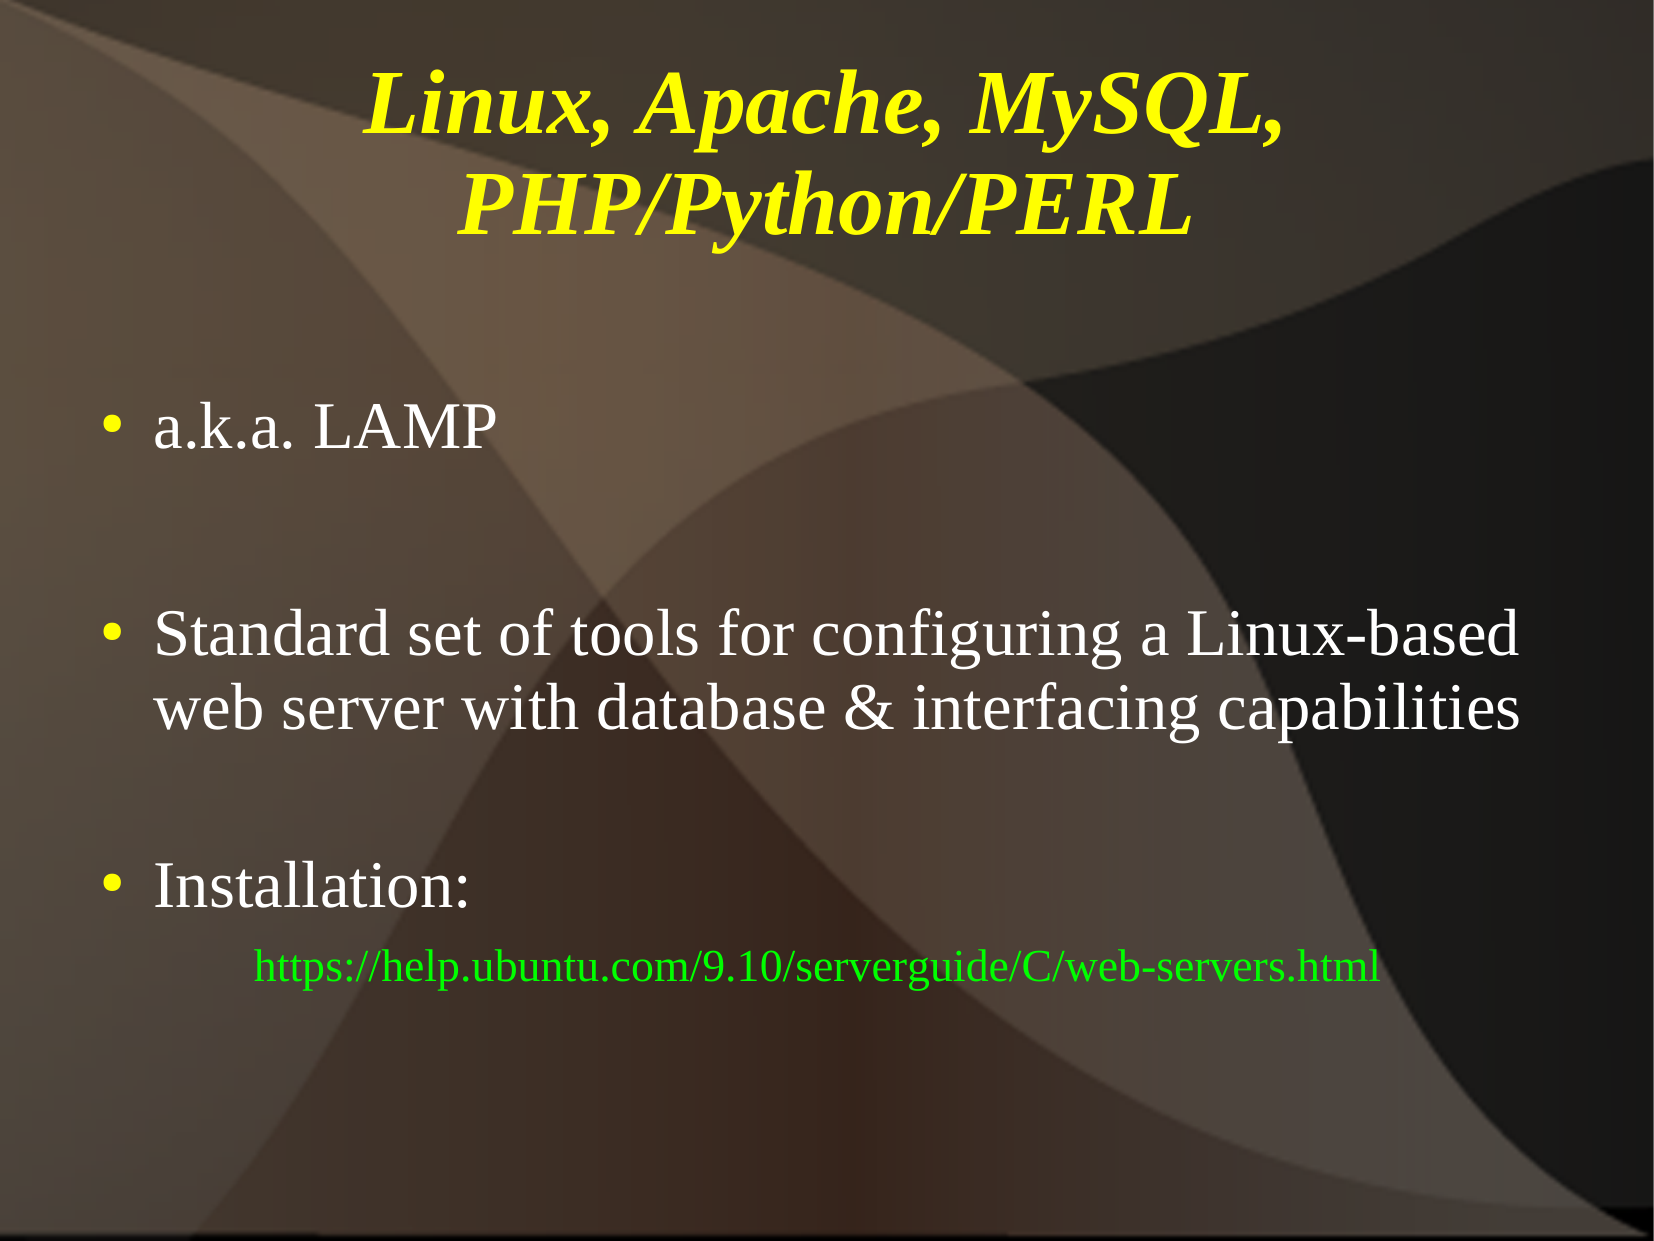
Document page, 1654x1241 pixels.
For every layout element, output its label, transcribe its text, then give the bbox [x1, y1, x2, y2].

title Linux, Apache, MySQL, PHP/Python/PERL [82, 51, 1571, 255]
list a.k.a. LAMP Standard set of tools for configuring a Linux-based web server with database & interfacing capabilities Installation: https://help.ubuntu.com/9.10/serverguide/C/web-servers.html [82, 388, 1571, 1071]
picture [0, 0, 1654, 1241]
